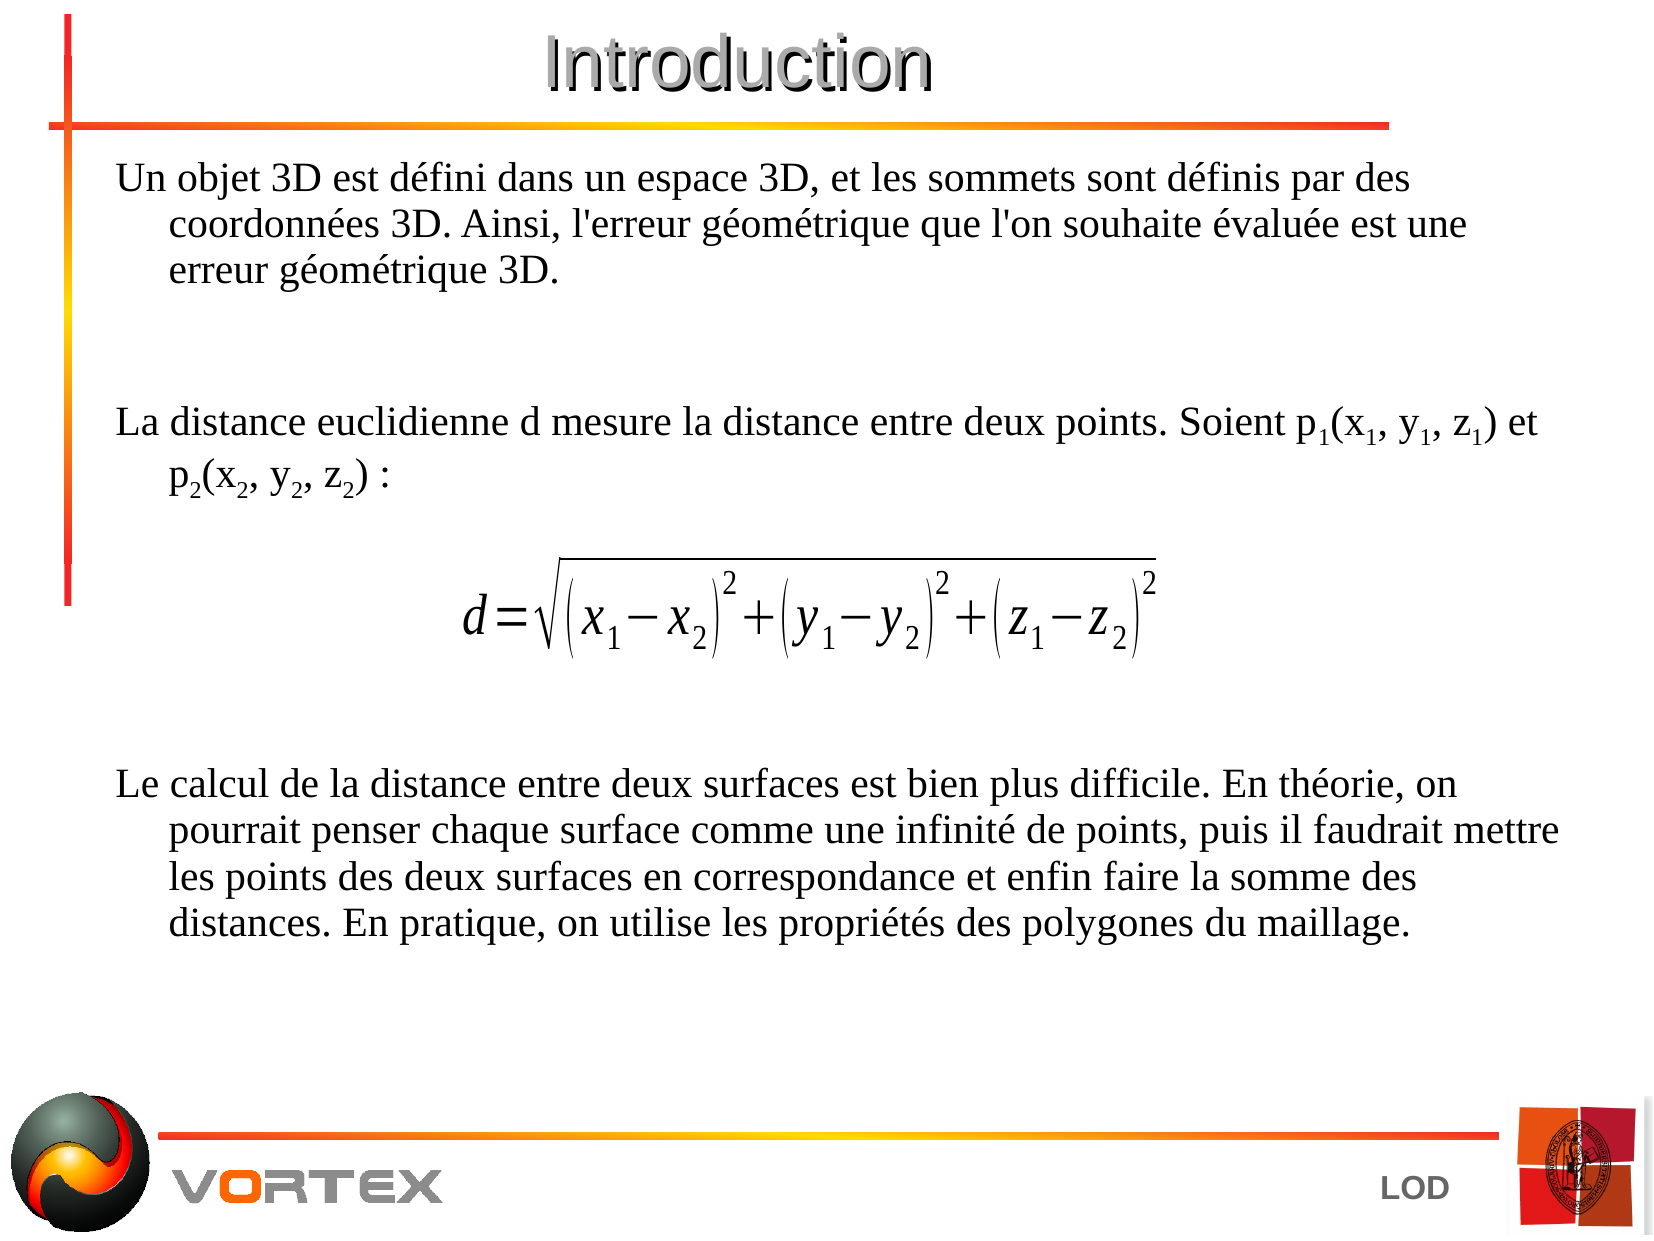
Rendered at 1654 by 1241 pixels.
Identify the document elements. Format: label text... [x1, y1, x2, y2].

chart [448, 555, 1165, 663]
picture [1505, 1096, 1653, 1235]
list Un objet 3D est défini dans un espace 3D, et les sommets sont définis par des coordonnées 3D. Ainsi, l'erreur géométrique que l'on souhaite évaluée est une erreur géométrique 3D. La distance euclidienne d mesure la distance entre deux points. Soient p1(x1, y1, z1) et p2(x2, y2, z2) : Le calcul de la distance entre deux surfaces est bien plus difficile. En théorie, on pourrait penser chaque surface comme une infinité de points, puis il faudrait mettre les points des deux surfaces en correspondance et enfin faire la somme des distances. En pratique, on utilise les propriétés des polygones du maillage. [97, 153, 1571, 1109]
title Introduction [82, 4, 1392, 120]
picture [11, 1092, 443, 1232]
